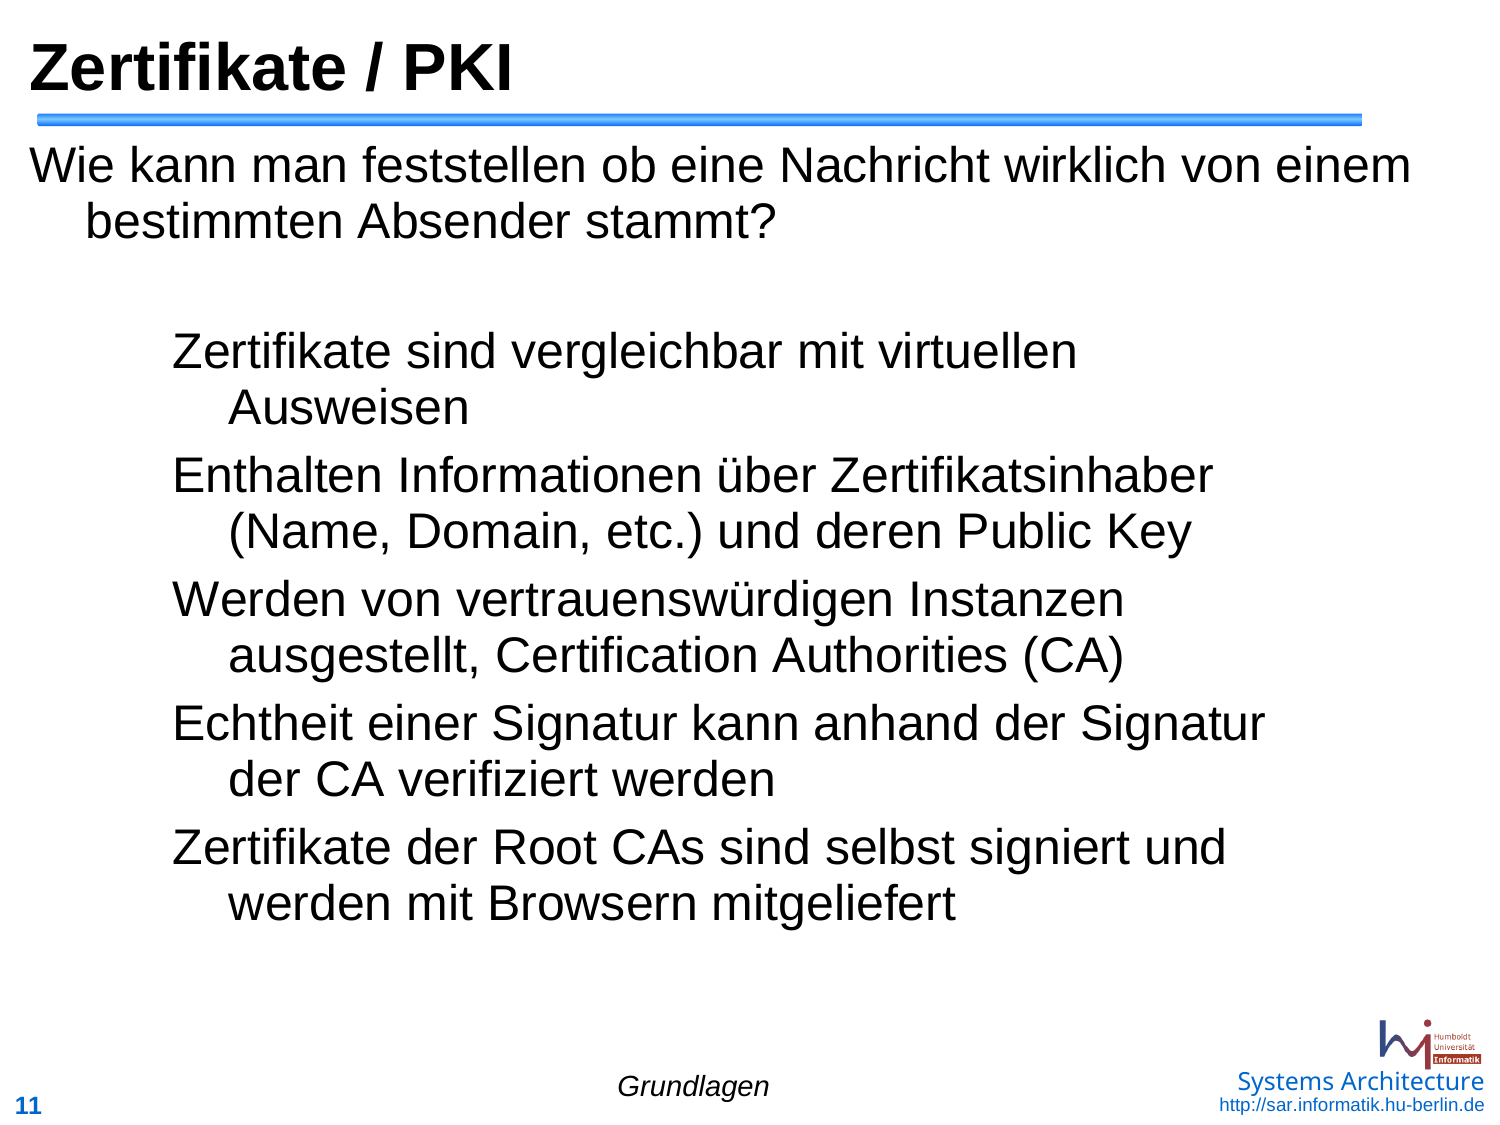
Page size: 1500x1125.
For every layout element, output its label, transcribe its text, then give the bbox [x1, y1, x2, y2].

title Zertifikate / PKI [29, 19, 1500, 115]
picture [1376, 1016, 1483, 1071]
text_box Grundlagen [442, 1062, 945, 1111]
list Wie kann man feststellen ob eine Nachricht wirklich von einem bestimmten Absender stammt? [29, 137, 1500, 266]
list Zertifikate sind vergleichbar mit virtuellen Ausweisen Enthalten Informationen über Zertifikatsinhaber (Name, Domain, etc.) und deren Public Key Werden von vertrauenswürdigen Instanzen ausgestellt, Certification Authorities (CA) Echtheit einer Signatur kann anhand der Signatur der CA verifiziert werden Zertifikate der Root CAs sind selbst signiert und werden mit Browsern mitgeliefert [172, 323, 1328, 932]
